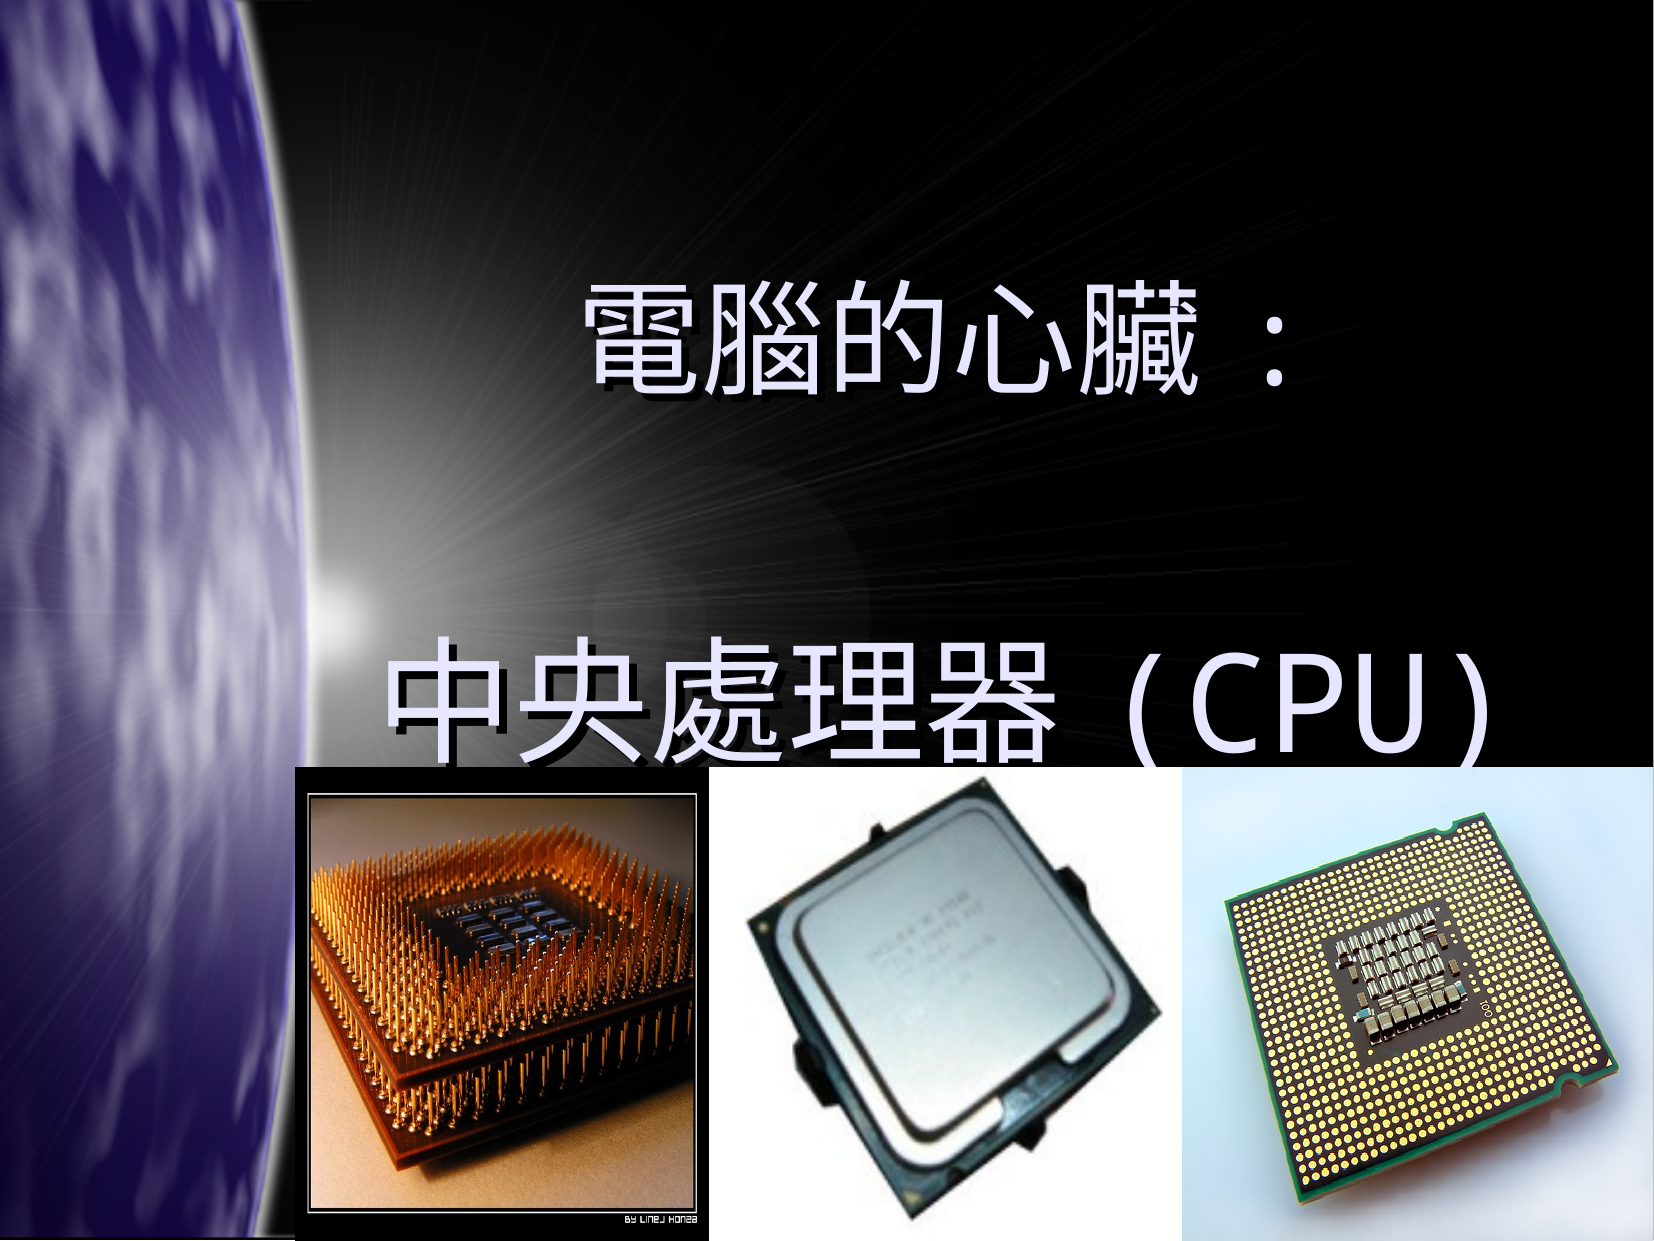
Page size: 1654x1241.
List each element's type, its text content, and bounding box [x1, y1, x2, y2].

title 電腦的心臟: 中央處理器(CPU) [265, 147, 1625, 886]
picture [0, 0, 1654, 1241]
